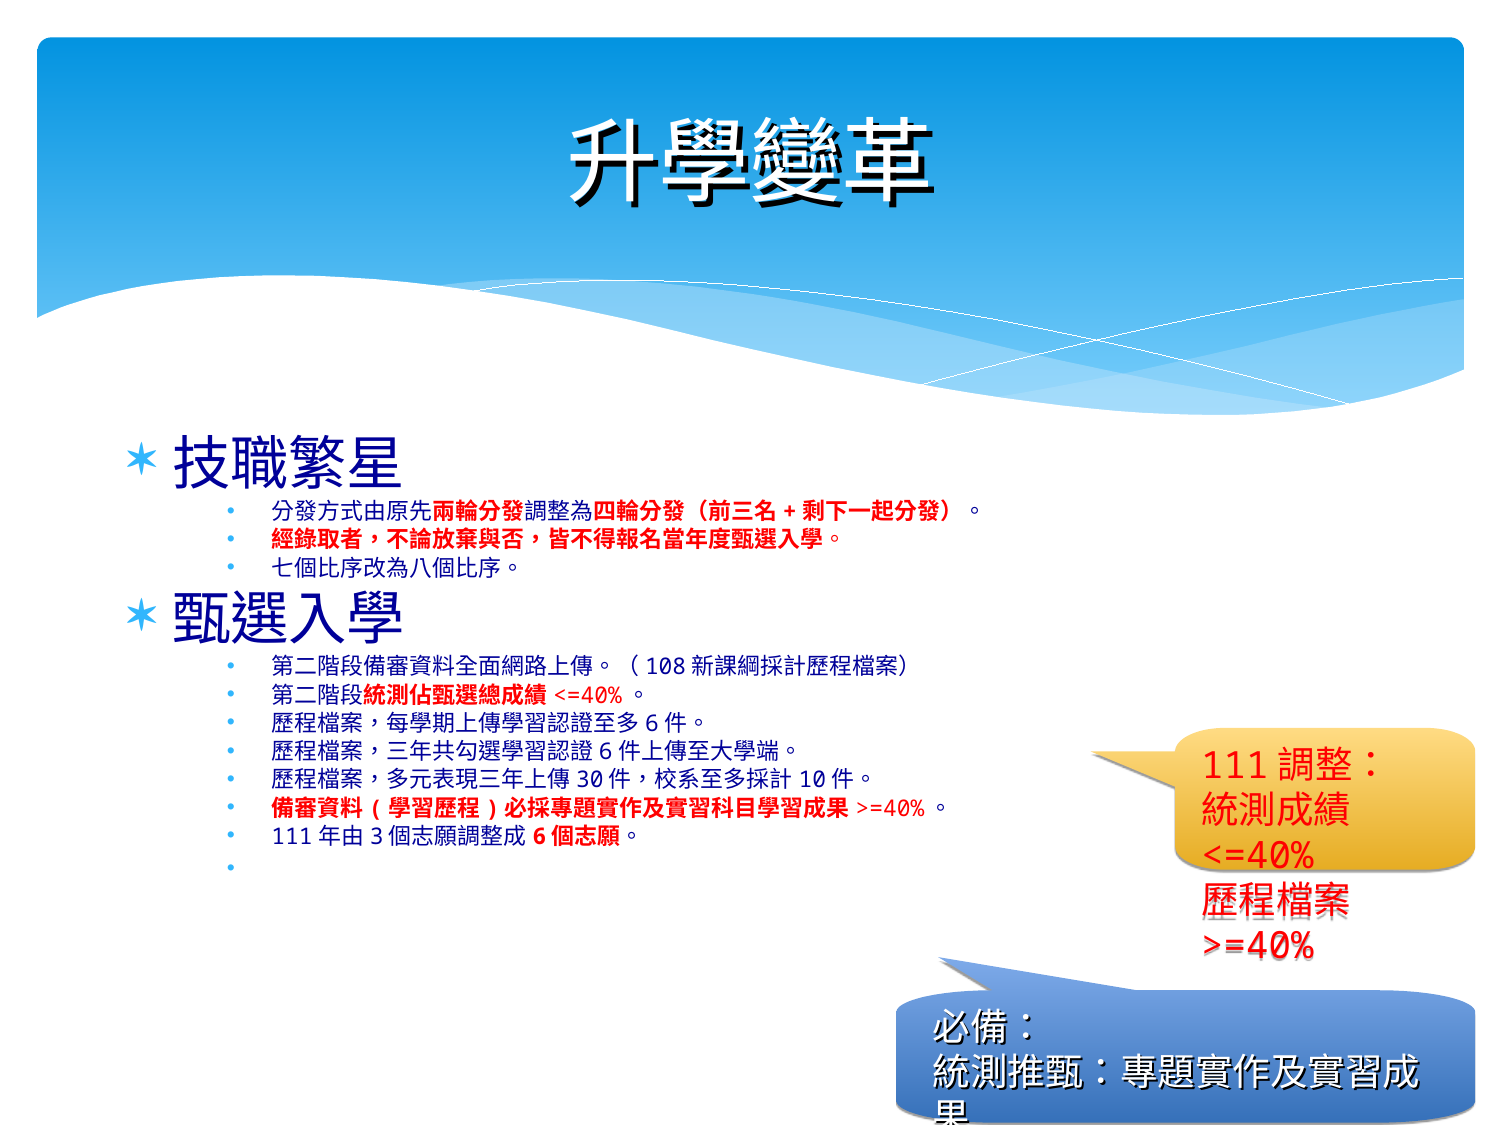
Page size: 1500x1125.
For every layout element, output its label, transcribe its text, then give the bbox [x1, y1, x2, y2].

title 升學變革 [75, 55, 1426, 261]
text_box 111調整： 統測成績<=40% 歷程檔案>=40% [1090, 727, 1476, 870]
list 技職繁星 分發方式由原先兩輪分發調整為四輪分發（前三名+剩下一起分發）。 經錄取者，不論放棄與否，皆不得報名當年度甄選入學。 七個比序改為八個比序。 甄選入學 第二階段備審資料全面網路上傳。（108新課綱採計歷程檔案） 第二階段統測佔甄選總成績<=40%。 歷程檔案，每學期上傳學習認證至多6件。 歷程檔案，三年共勾選學習認證6件上傳至大學端。 歷程檔案，多元表現三年上傳30件，校系至多採計10件。 備審資料(學習歷程)必採專題實作及實習科目學習成果>=40%。 111年由3個志願調整成6個志願。 [112, 432, 1452, 999]
text_box 必備： 統測推甄：專題實作及實習成果 學測申請入學：自主學習成果 [896, 957, 1476, 1123]
